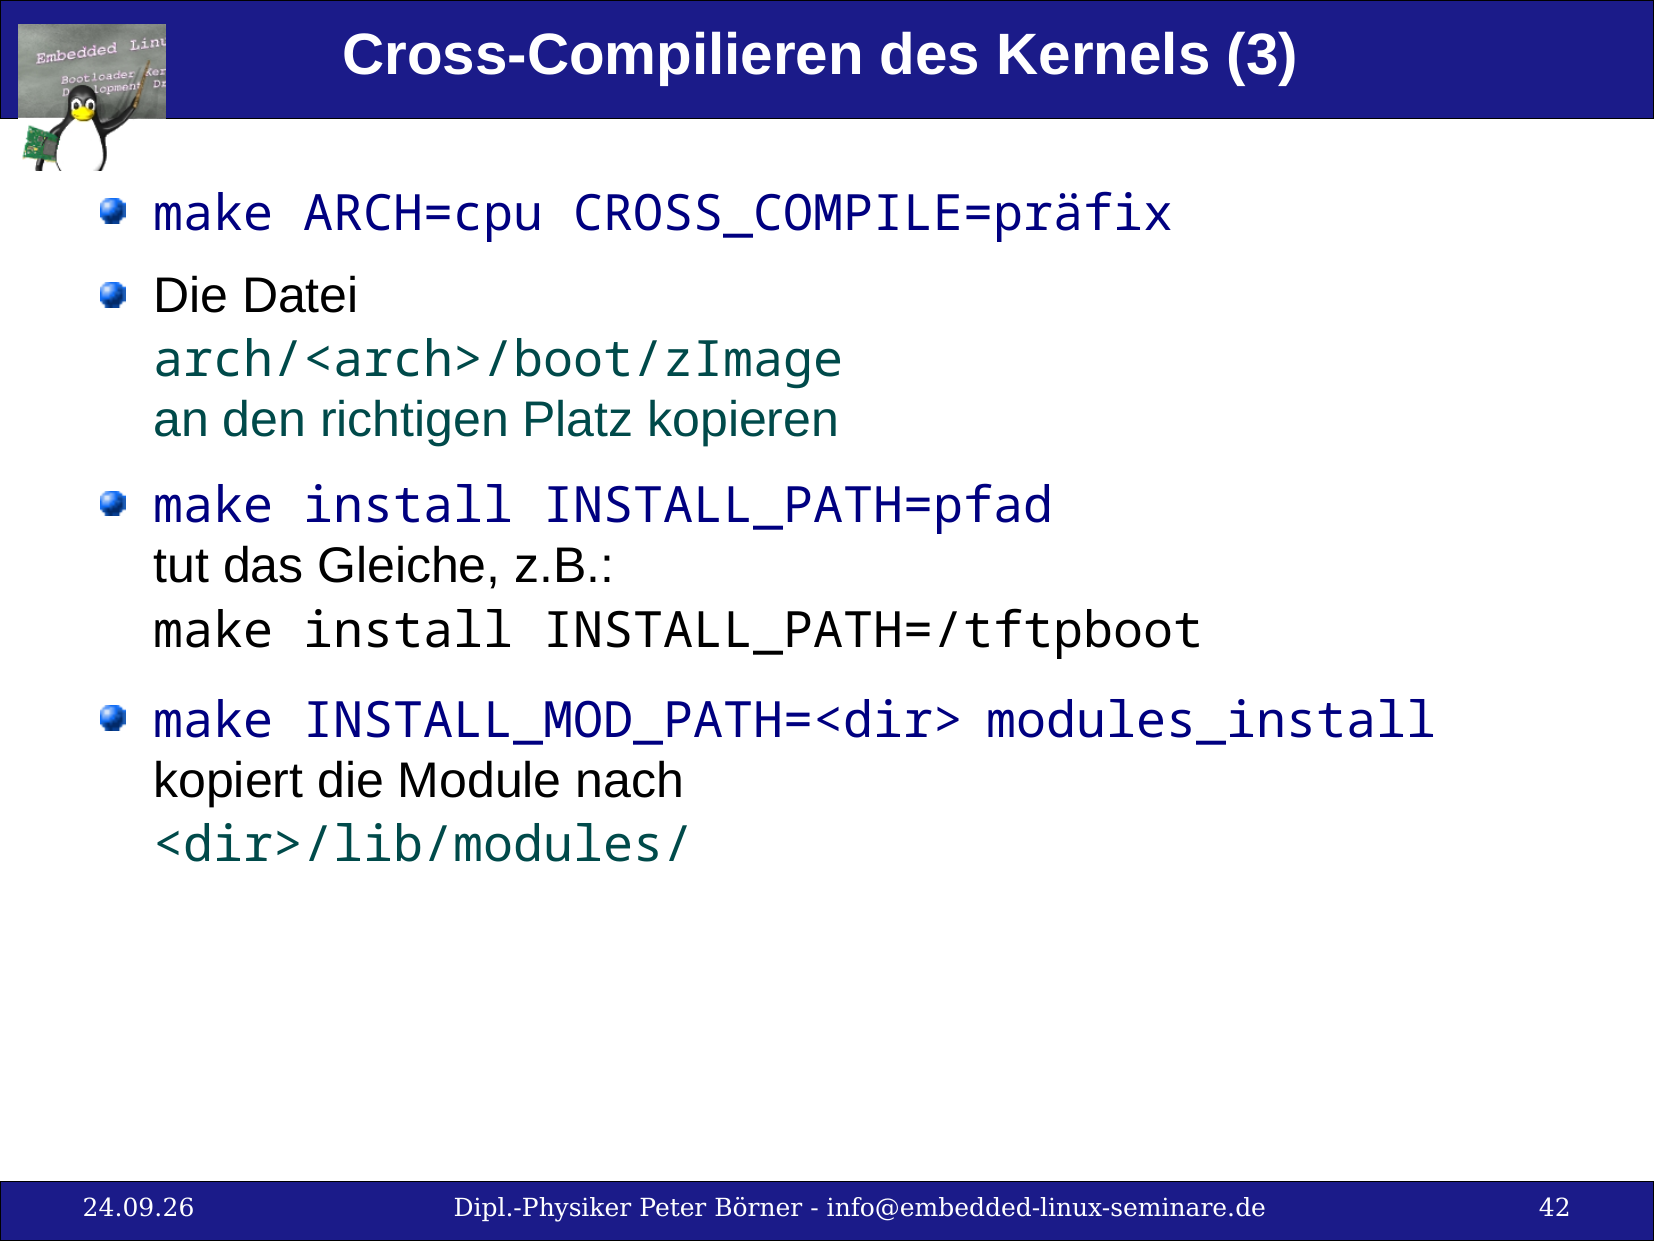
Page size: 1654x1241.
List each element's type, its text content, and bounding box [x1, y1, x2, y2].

picture [18, 24, 166, 171]
title Cross-Compilieren des Kernels (3) [76, 19, 1565, 89]
list make ARCH=cpu CROSS_COMPILE=präfix Die Datei arch/<arch>/boot/zImage an den richtigen Platz kopieren make install INSTALL_PATH=pfad tut das Gleiche, z.B.: make install INSTALL_PATH=/tftpboot make INSTALL_MOD_PATH=<dir> modules_install kopiert die Module nach <dir>/lib/modules/ [82, 177, 1571, 1148]
